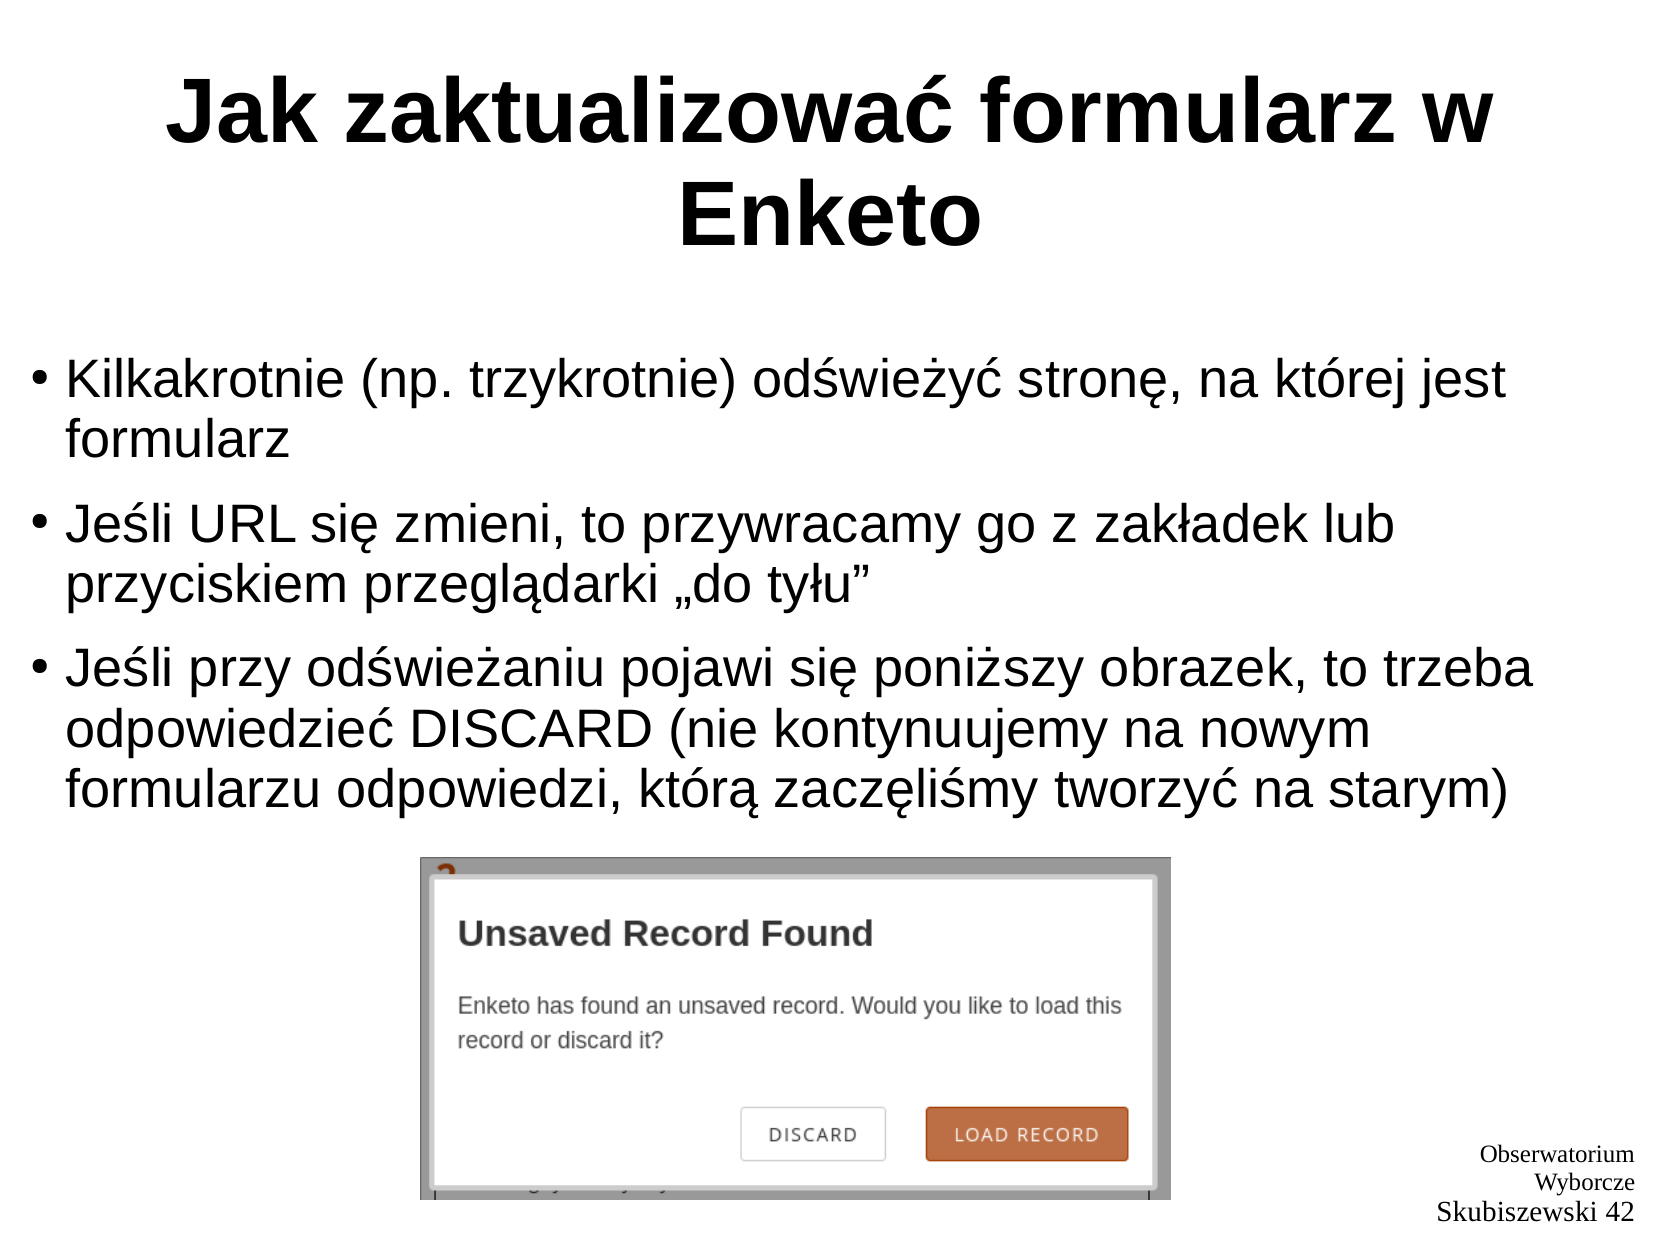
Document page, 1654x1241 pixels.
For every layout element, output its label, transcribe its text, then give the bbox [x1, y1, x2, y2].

picture [420, 857, 1171, 1201]
title Jak zaktualizować formularz w Enketo [86, 60, 1575, 180]
list Kilkakrotnie (np. trzykrotnie) odświeżyć stronę, na której jest formularz Jeśli URL się zmieni, to przywracamy go z zakładek lub przyciskiem przeglądarki „do tyłu” Jeśli przy odświeżaniu pojawi się poniższy obrazek, to trzeba odpowiedzieć DISCARD (nie kontynuujemy na nowym formularzu odpowiedzi, którą zaczęliśmy tworzyć na starym) [30, 180, 1583, 1156]
